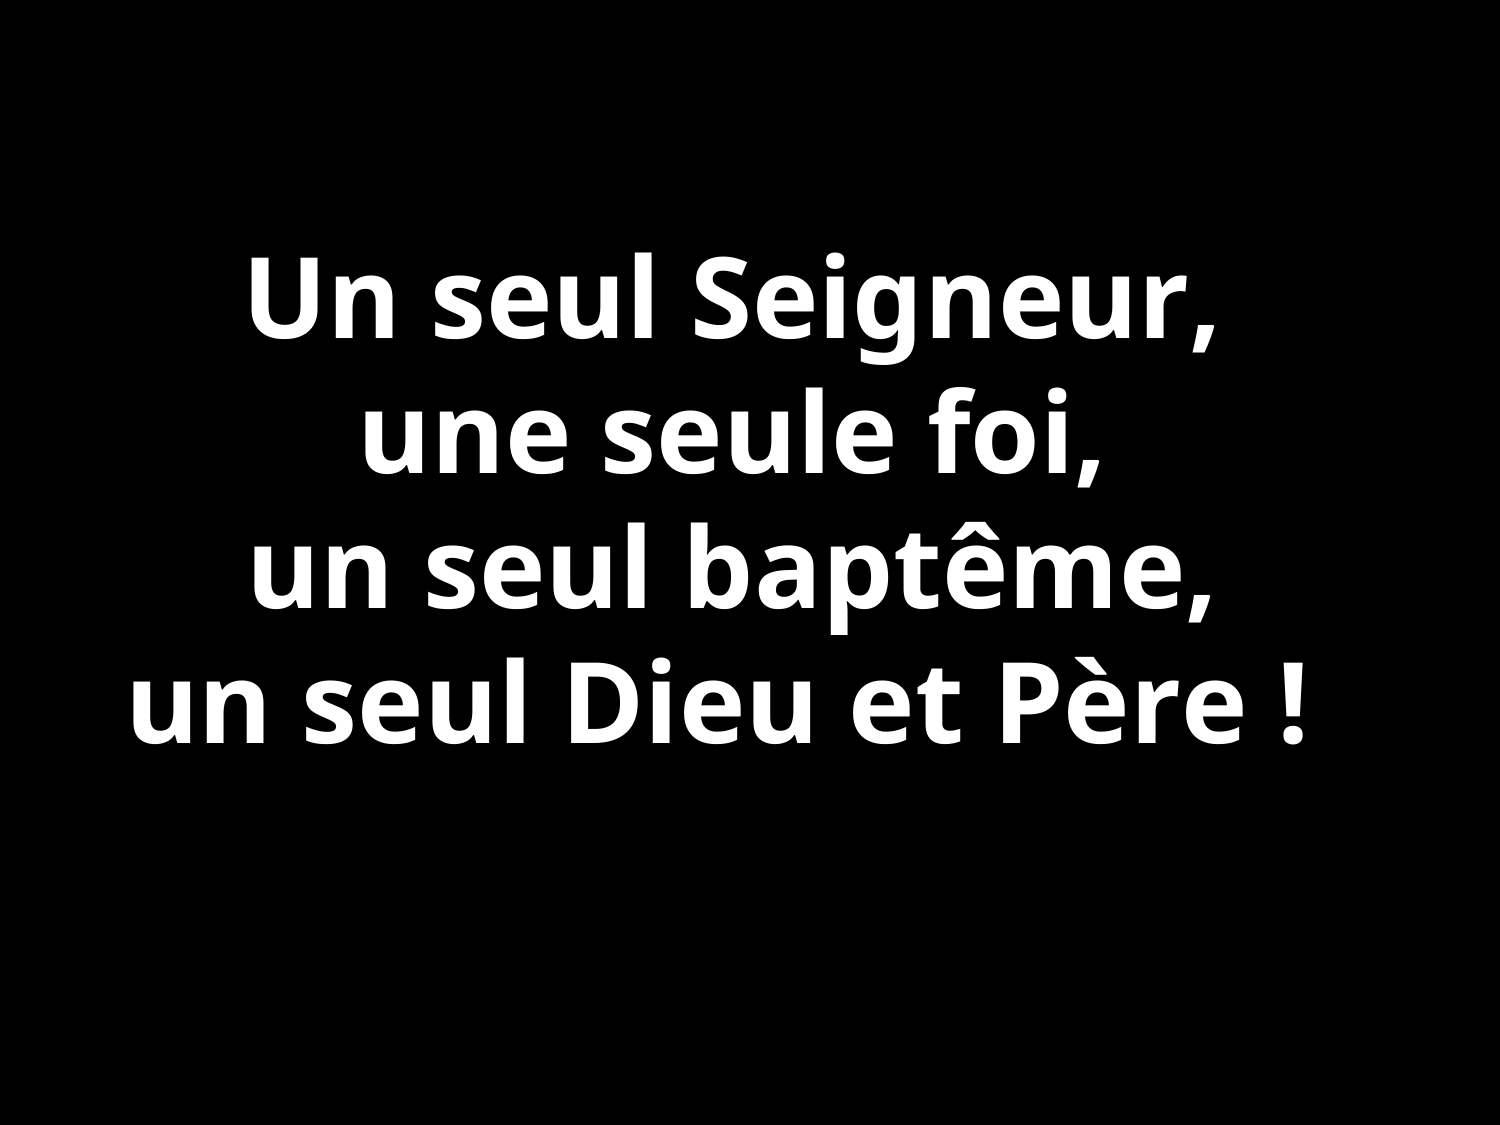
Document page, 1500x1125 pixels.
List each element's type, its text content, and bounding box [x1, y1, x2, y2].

text_box Un seul Seigneur, une seule foi, un seul baptême, un seul Dieu et Père ! [41, 66, 1424, 591]
